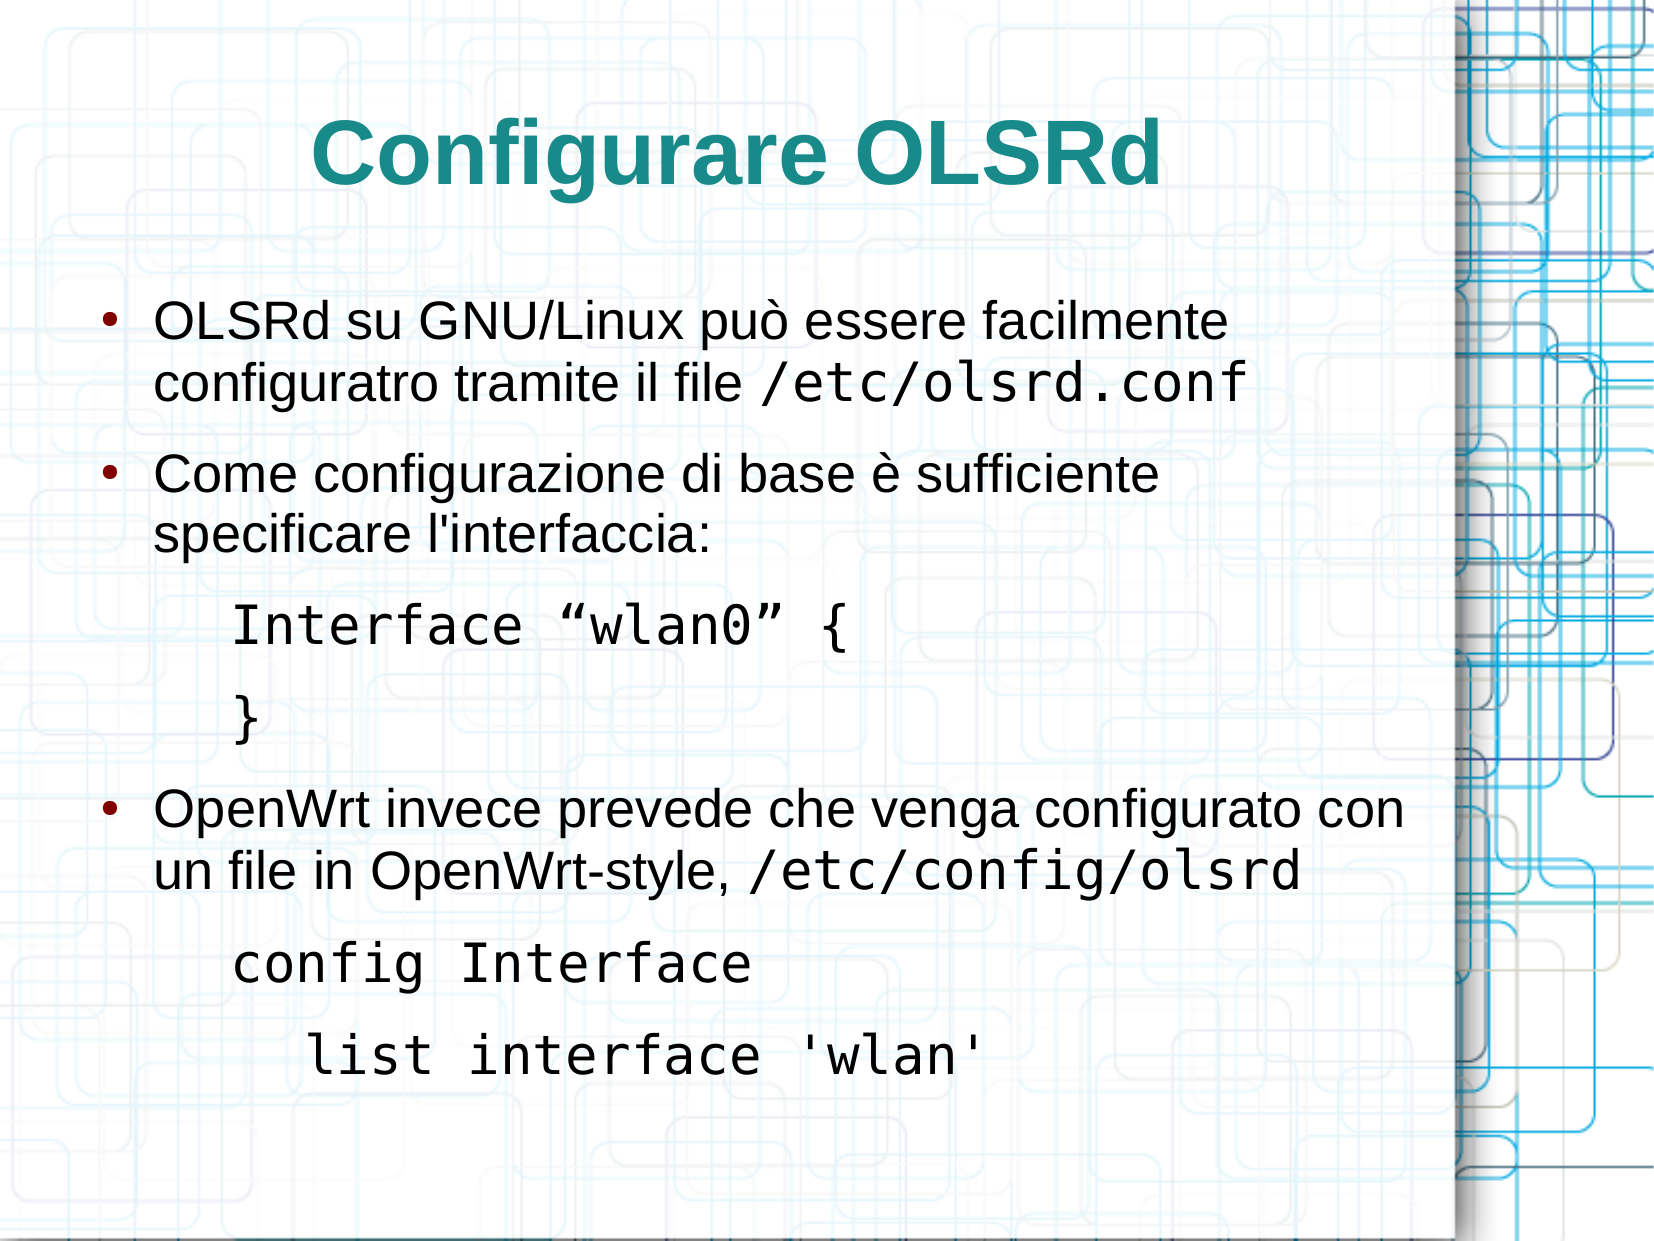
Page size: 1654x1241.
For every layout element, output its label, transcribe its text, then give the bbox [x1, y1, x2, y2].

picture [0, 0, 1654, 1241]
title Configurare OLSRd [59, 49, 1418, 257]
list OLSRd su GNU/Linux può essere facilmente configuratro tramite il file /etc/olsrd.conf Come configurazione di base è sufficiente specificare l'interfaccia: Interface “wlan0” { } OpenWrt invece prevede che venga configurato con un file in OpenWrt-style, /etc/config/olsrd config Interface list interface 'wlan' [82, 290, 1418, 1241]
